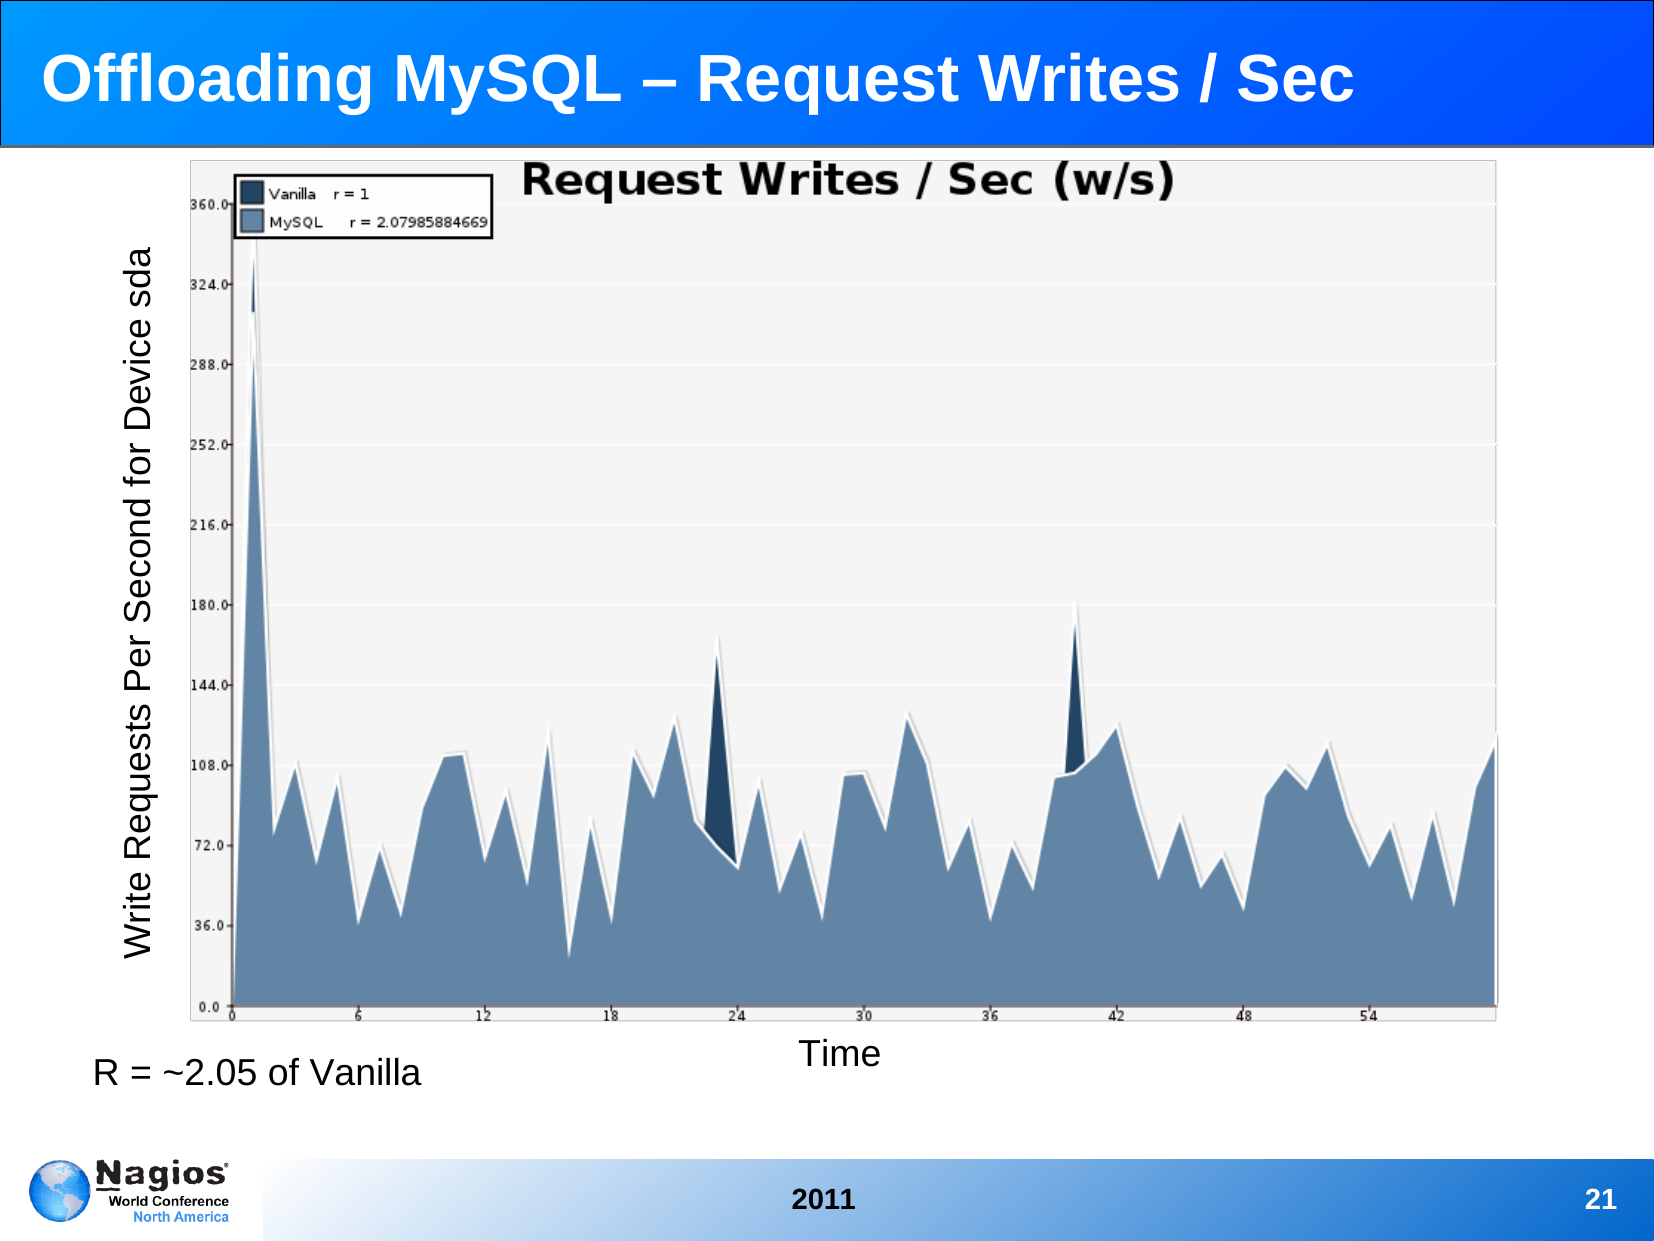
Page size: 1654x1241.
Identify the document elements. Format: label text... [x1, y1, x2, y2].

picture [29, 1159, 229, 1235]
text_box R = ~2.05 of Vanilla [77, 1044, 583, 1102]
text_box Time [783, 1036, 897, 1082]
text_box Write Requests Per Second for Device sda [108, 233, 166, 975]
title Offloading MySQL – Request Writes / Sec [41, 29, 1404, 127]
picture [176, 146, 1511, 1036]
